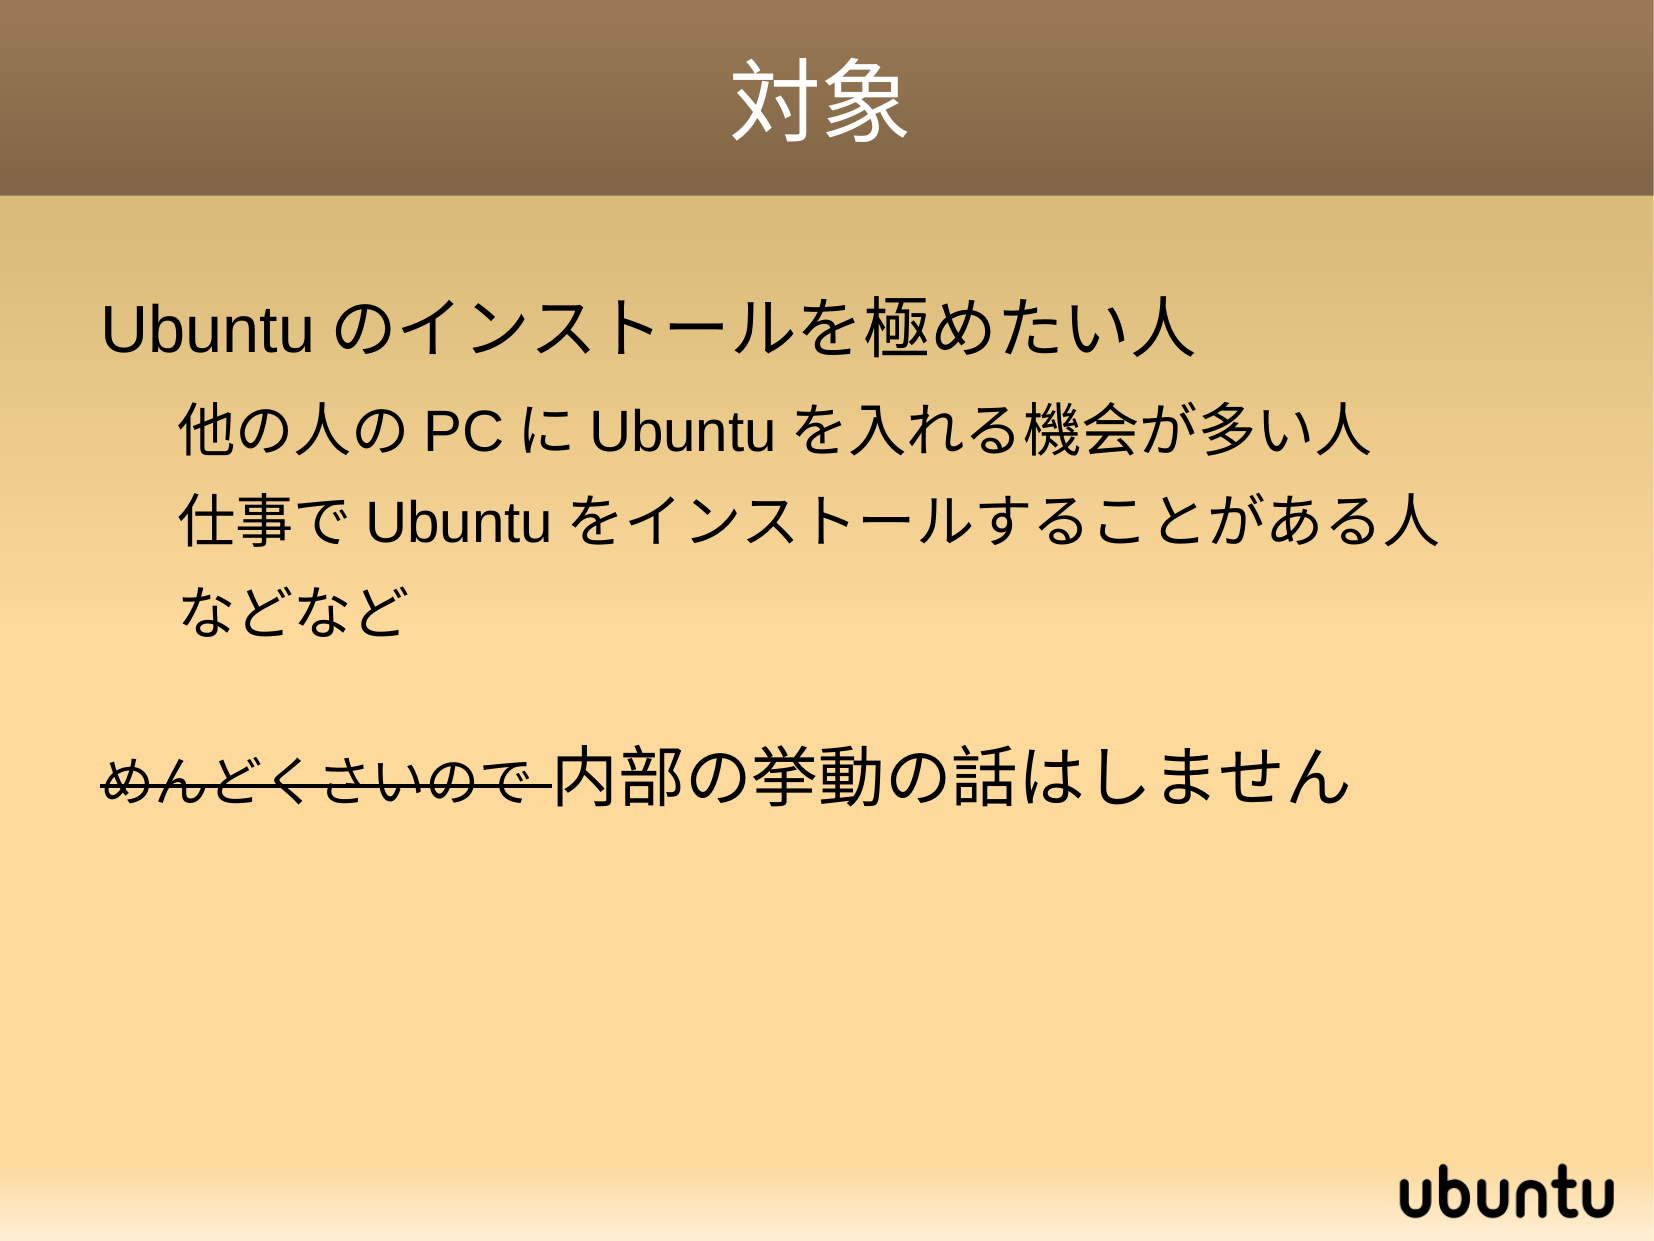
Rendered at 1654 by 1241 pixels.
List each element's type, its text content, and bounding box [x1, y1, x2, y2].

picture [0, 0, 1654, 1241]
title 対象 [76, 0, 1565, 208]
list Ubuntuのインストールを極めたい人 他の人のPCにUbuntuを入れる機会が多い人 仕事でUbuntuをインストールすることがある人 などなど めんどくさいので 内部の挙動の話はしません [82, 290, 1571, 1094]
